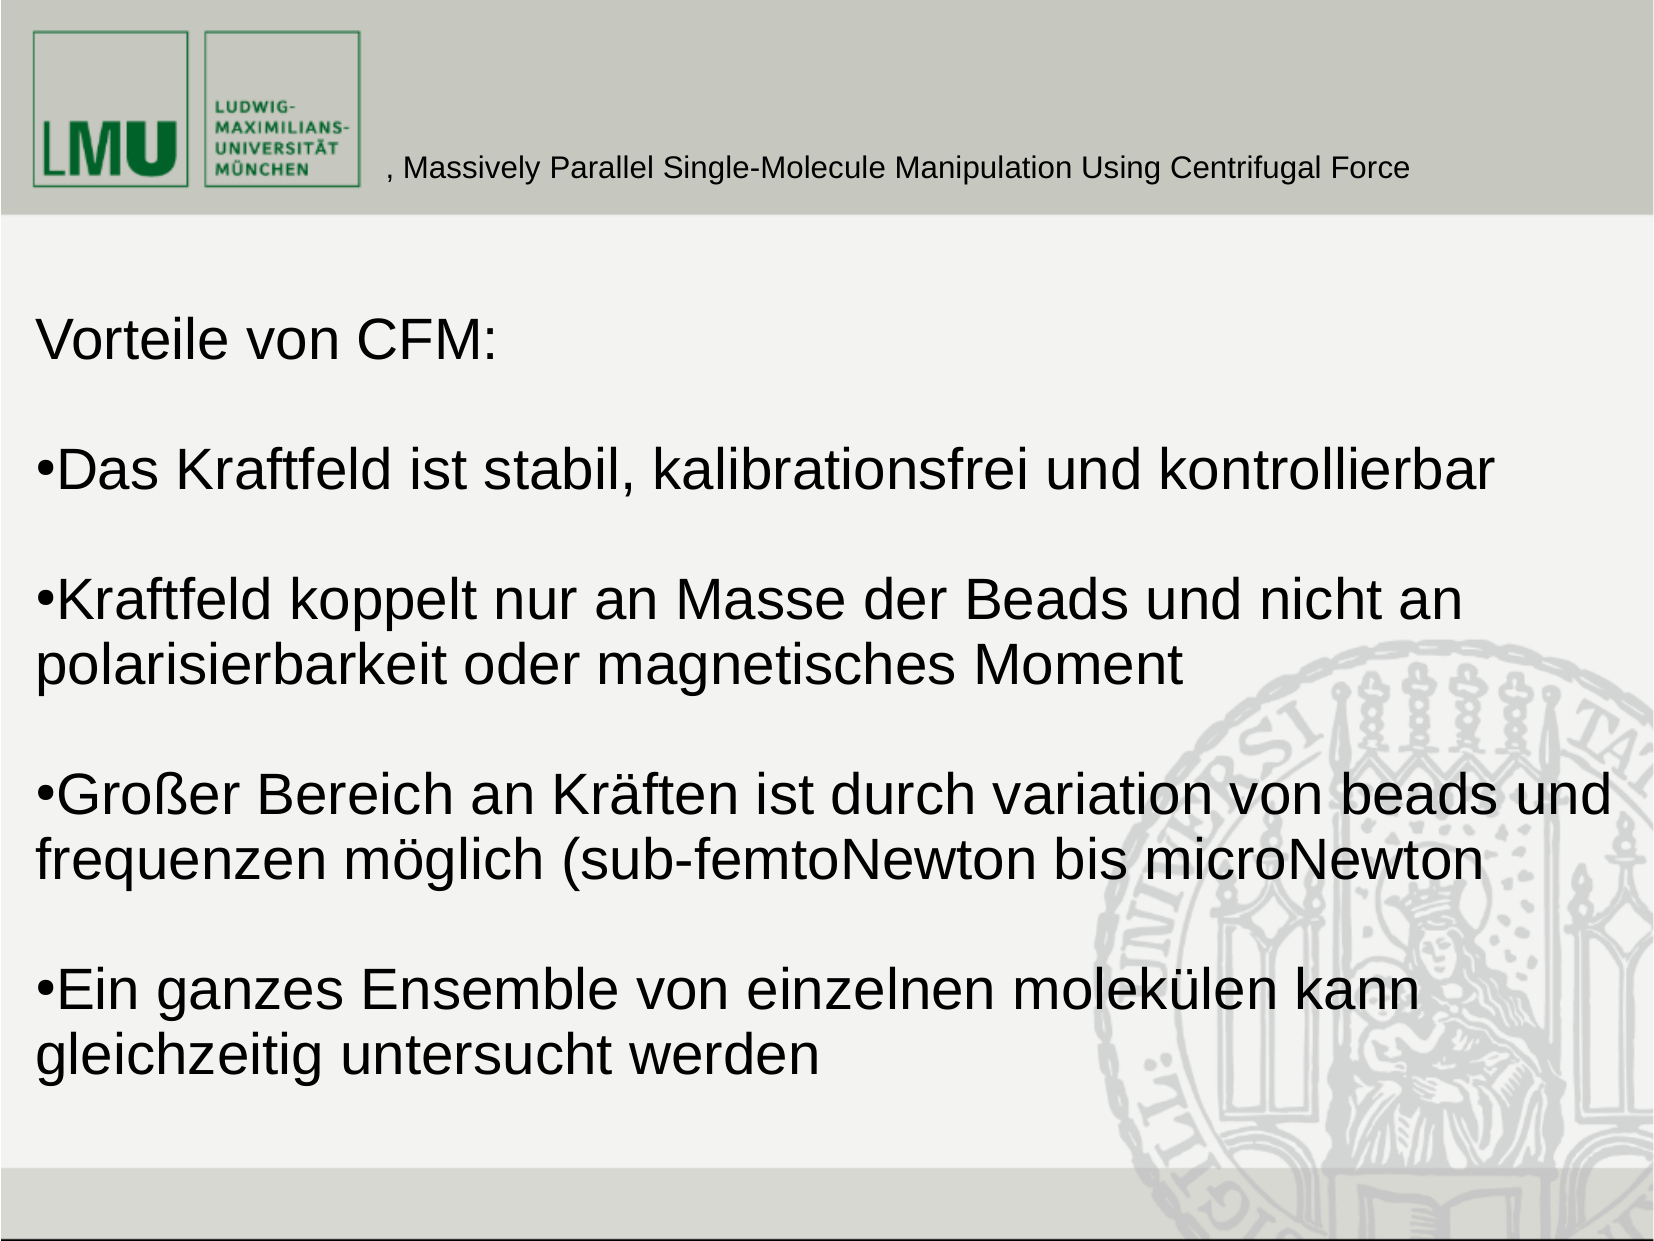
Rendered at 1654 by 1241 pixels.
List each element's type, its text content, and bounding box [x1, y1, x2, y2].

text_box Philipp Lorenz, Massively Parallel Single-Molecule Manipulation Using Centrifugal Force [362, 142, 1619, 213]
picture [1, 0, 1654, 1241]
subtitle Vorteile von CFM: Das Kraftfeld ist stabil, kalibrationsfrei und kontrollierbar Kraftfeld koppelt nur an Masse der Beads und nicht an polarisierbarkeit oder magnetisches Moment Großer Bereich an Kräften ist durch variation von beads und frequenzen möglich (sub-femtoNewton bis microNewton Ein ganzes Ensemble von einzelnen molekülen kann gleichzeitig untersucht werden [35, 224, 1642, 1170]
